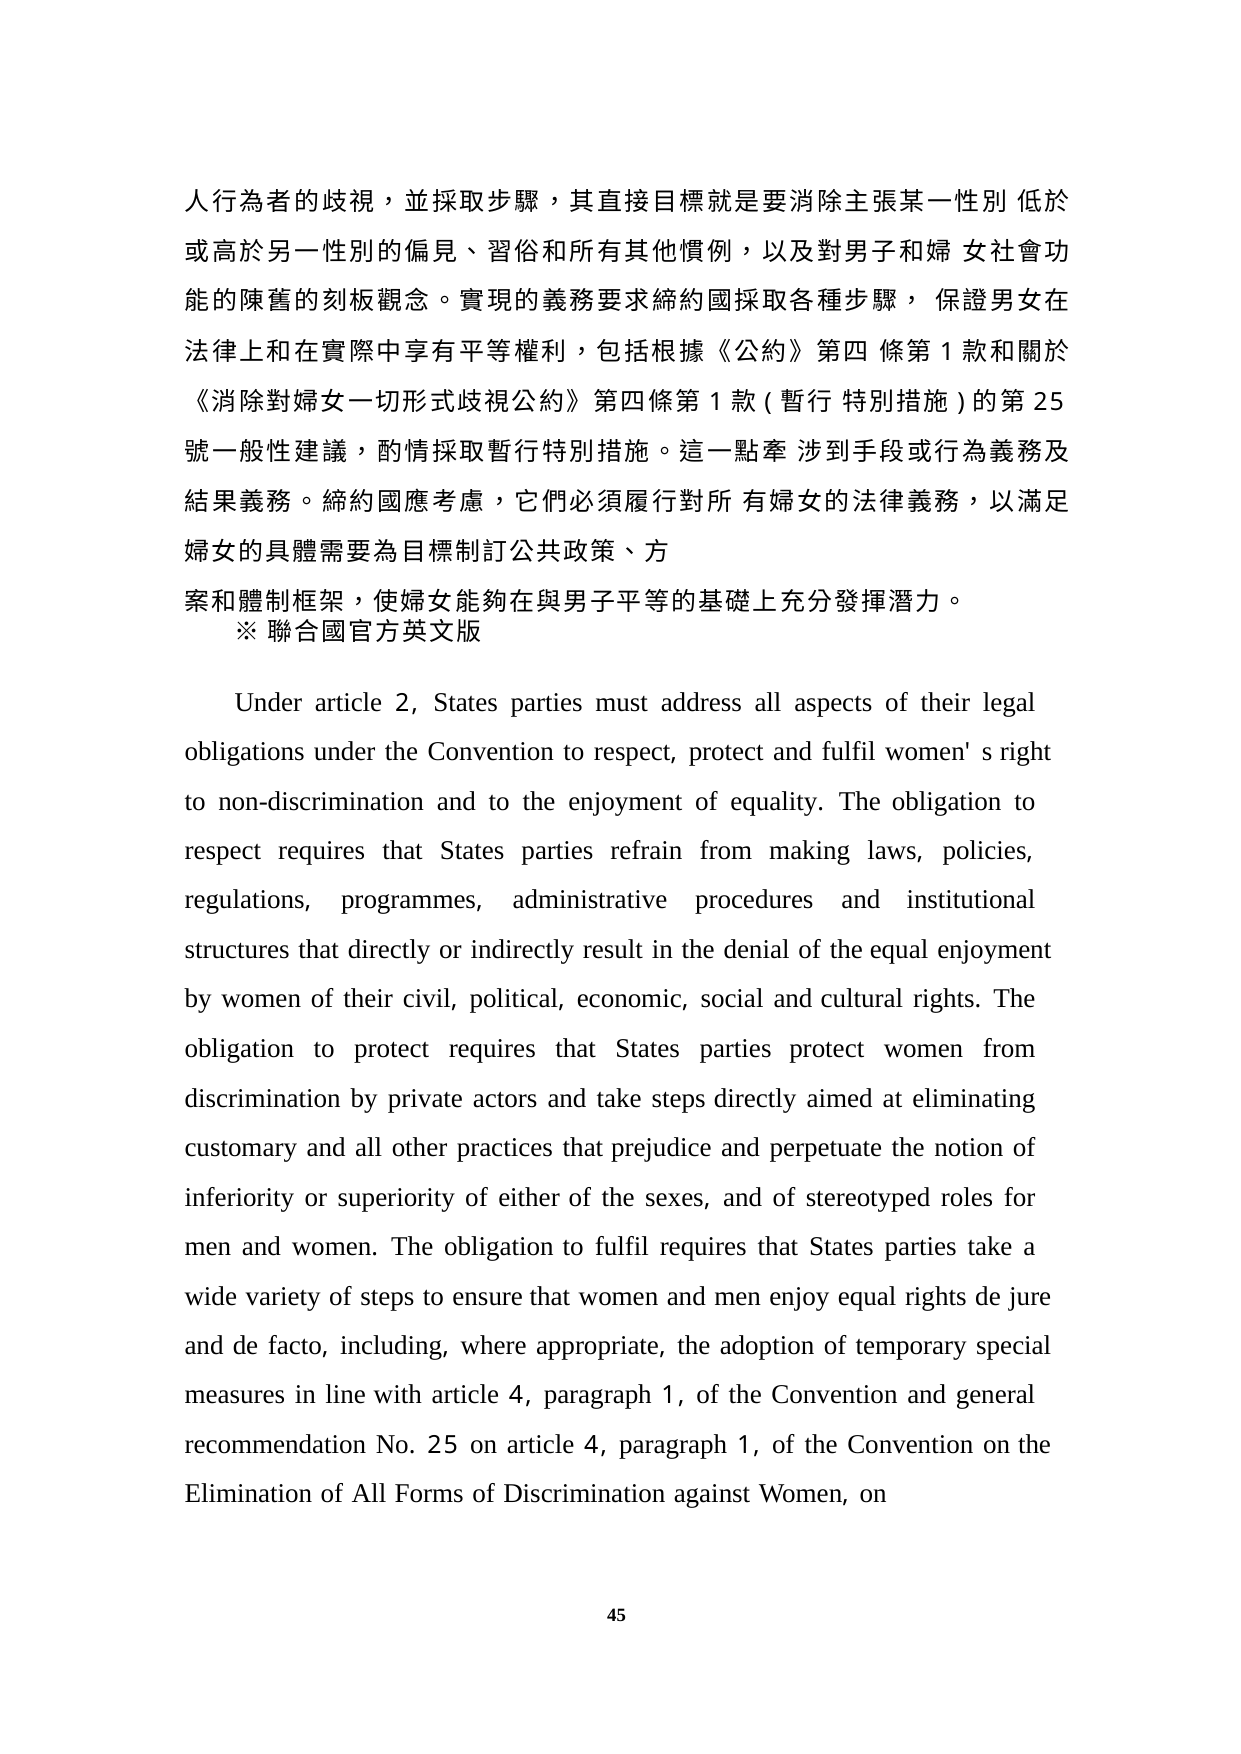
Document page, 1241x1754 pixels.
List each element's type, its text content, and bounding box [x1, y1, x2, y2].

text_box 45 [607, 1603, 633, 1623]
text_box 人行為者的歧視，並採取步驟，其直接目標就是要消除主張某一性別 低於或高於另一性別的偏見、習俗和所有其他慣例，以及對男子和婦 女社會功能的陳舊的刻板觀念。實現的義務要求締約國採取各種步驟， 保證男女在法律上和在實際中享有平等權利，包括根據《公約》第四 條第1款和關於《消除對婦女一切形式歧視公約》第四條第1款(暫行 特別措施)的第25號一般性建議，酌情採取暫行特別措施。這一點牽 涉到手段或行為義務及結果義務。締約國應考慮，它們必須履行對所 有婦女的法律義務，以滿足婦女的具體需要為目標制訂公共政策、方 案和體制框架，使婦女能夠在與男子平等的基礎上充分發揮潛力。 ※聯合國官方英文版 Under article 2, States parties must address all aspects of their legal obligations under the Convention to respect, protect and fulfil women' s right to non-discrimination and to the enjoyment of equality. The obligation to respect requires that States parties refrain from making laws, policies, regulations, programmes, administrative procedures and institutional structures that directly or indirectly result in the denial of the equal enjoyment by women of their civil, political, economic, social and cultural rights. The obligation to protect requires that States parties protect women from discrimination by private actors and take steps directly aimed at eliminating customary and all other practices that prejudice and perpetuate the notion of inferiority or superiority of either of the sexes, and of stereotyped roles for men and women. The obligation to fulfil requires that States parties take a wide variety of steps to ensure that women and men enjoy equal rights de jure and de facto, including, where appropriate, the adoption of temporary special measures in line with article 4, paragraph 1, of the Convention and general recommendation No. 25 on article 4, paragraph 1, of the Convention on the Elimination of All Forms of Discrimination against Women, on [184, 165, 1072, 1550]
